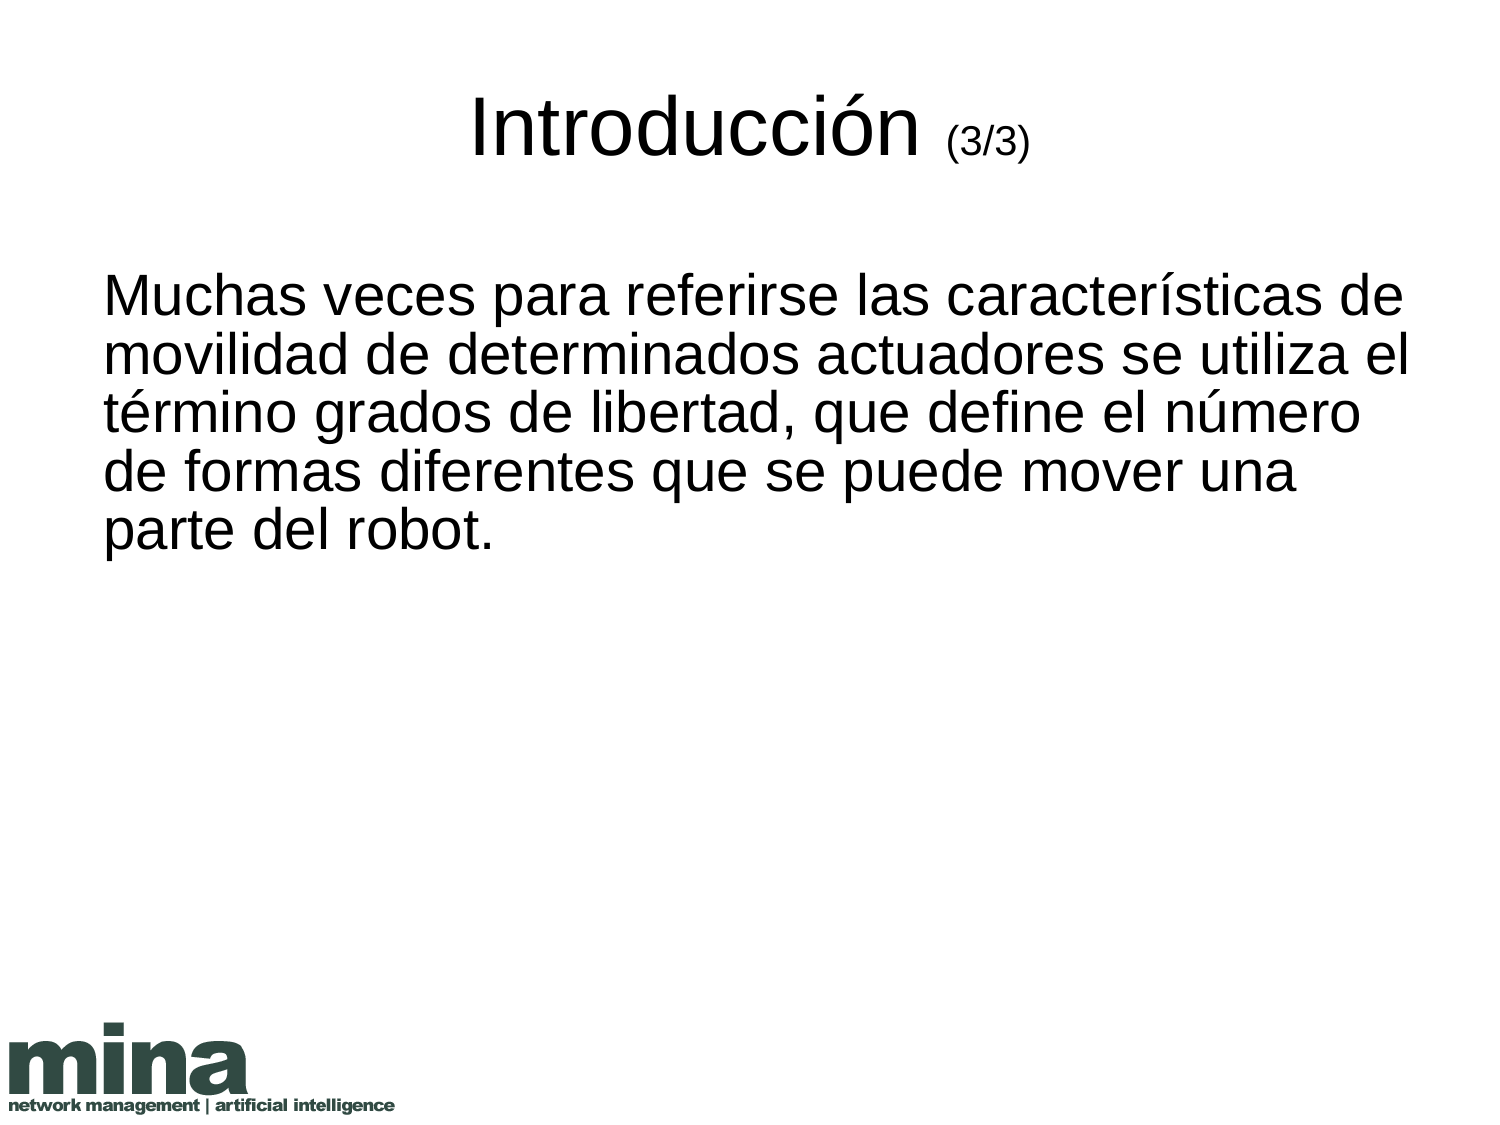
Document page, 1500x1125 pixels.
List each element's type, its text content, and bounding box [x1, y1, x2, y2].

picture [0, 1016, 402, 1119]
title Introducción (3/3) [75, 33, 1426, 221]
list Muchas veces para referirse las características de movilidad de determinados actuadores se utiliza el término grados de libertad, que define el número de formas diferentes que se puede mover una parte del robot. [88, 261, 1439, 1004]
